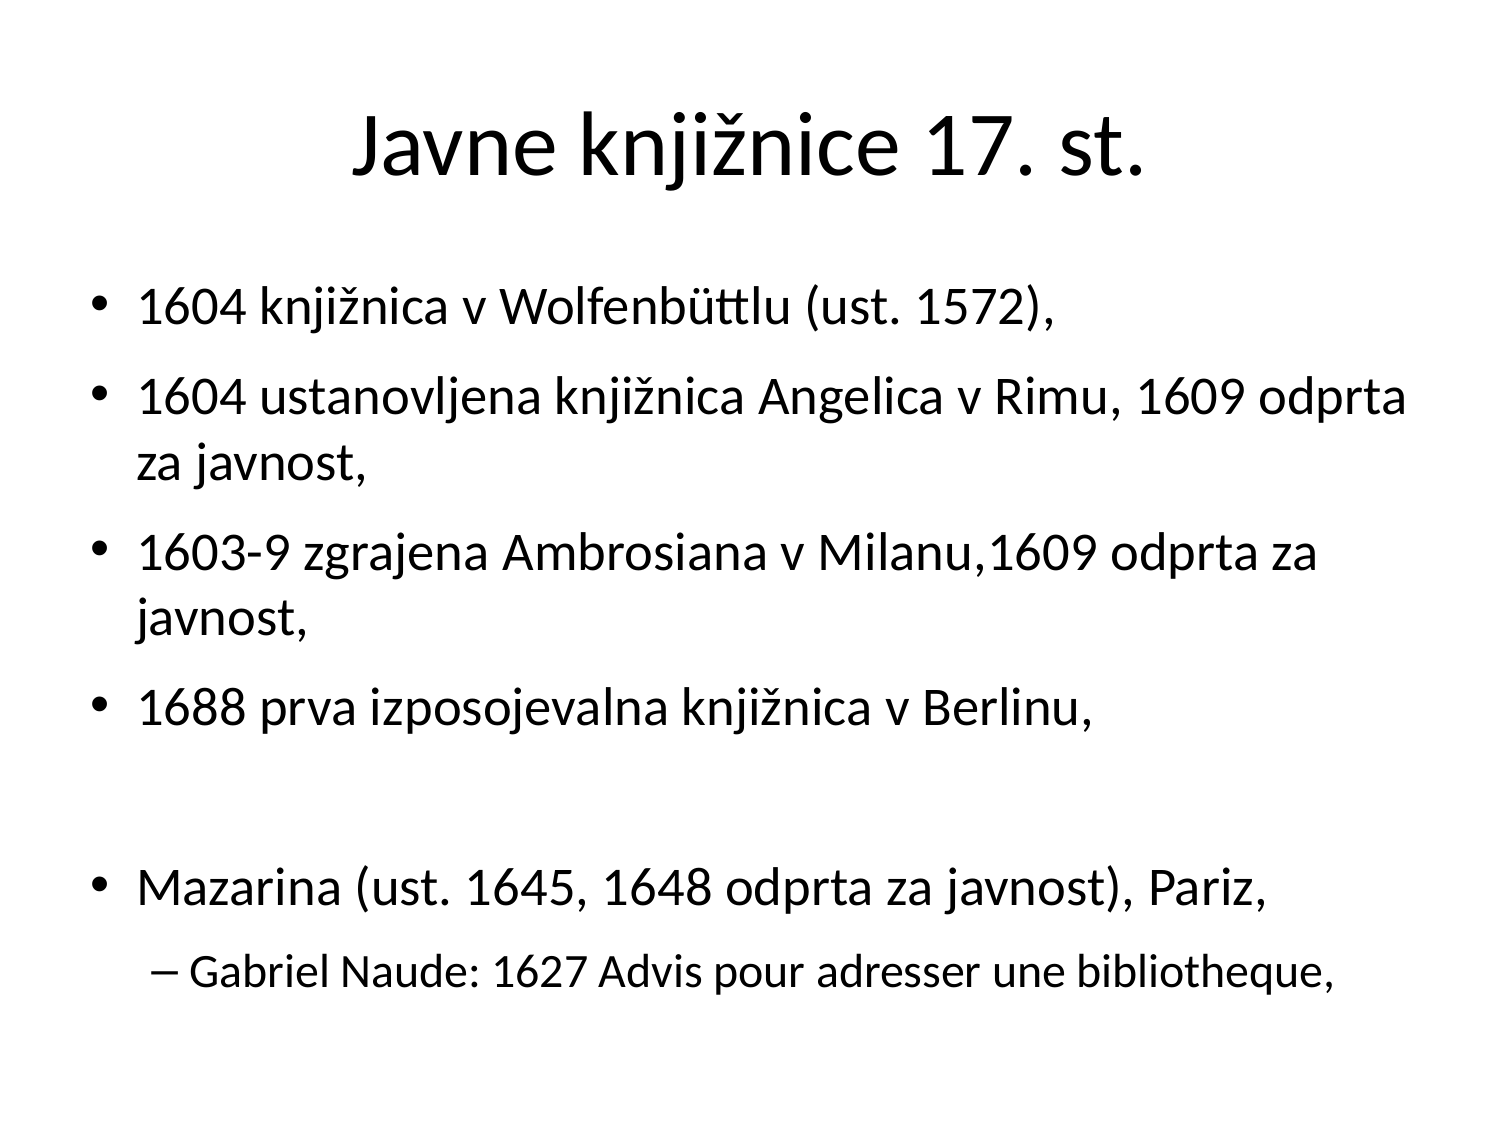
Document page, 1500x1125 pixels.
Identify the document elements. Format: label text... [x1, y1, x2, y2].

title Javne knjižnice 17. st. [75, 45, 1425, 233]
list 1604 knjižnica v Wolfenbüttlu (ust. 1572), 1604 ustanovljena knjižnica Angelica v Rimu, 1609 odprta za javnost, 1603-9 zgrajena Ambrosiana v Milanu,1609 odprta za javnost, 1688 prva izposojevalna knjižnica v Berlinu, Mazarina (ust. 1645, 1648 odprta za javnost), Pariz, Gabriel Naude: 1627 Advis pour adresser une bibliotheque, [75, 262, 1425, 1005]
